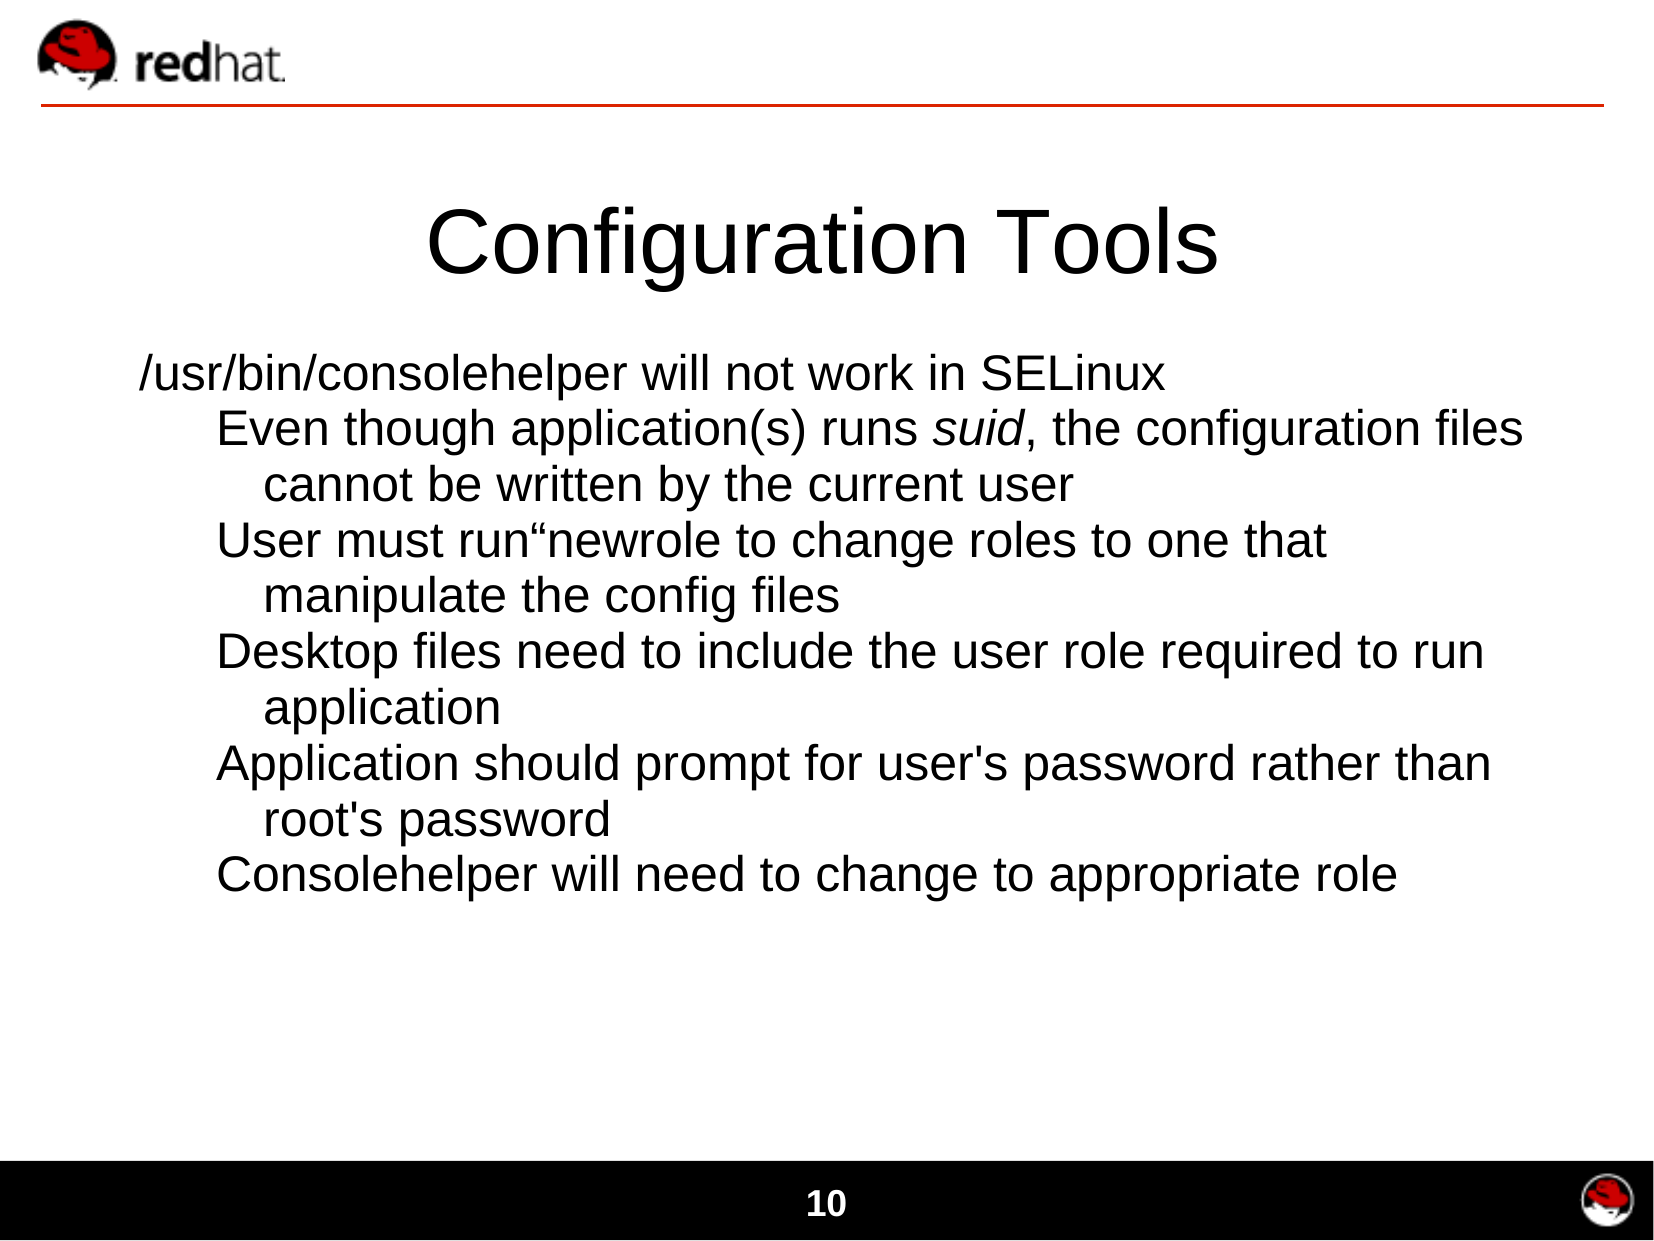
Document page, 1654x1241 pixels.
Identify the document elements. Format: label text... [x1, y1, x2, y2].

picture [36, 17, 285, 101]
list /usr/bin/consolehelper will not work in SELinux Even though application(s) runs suid, the configuration files cannot be written by the current user User must run“newrole to change roles to one that manipulate the config files Desktop files need to include the user role required to run application Application should prompt for user's password rather than root's password Consolehelper will need to change to appropriate role [121, 344, 1534, 1127]
picture [1576, 1170, 1639, 1233]
title Configuration Tools [117, 137, 1530, 346]
